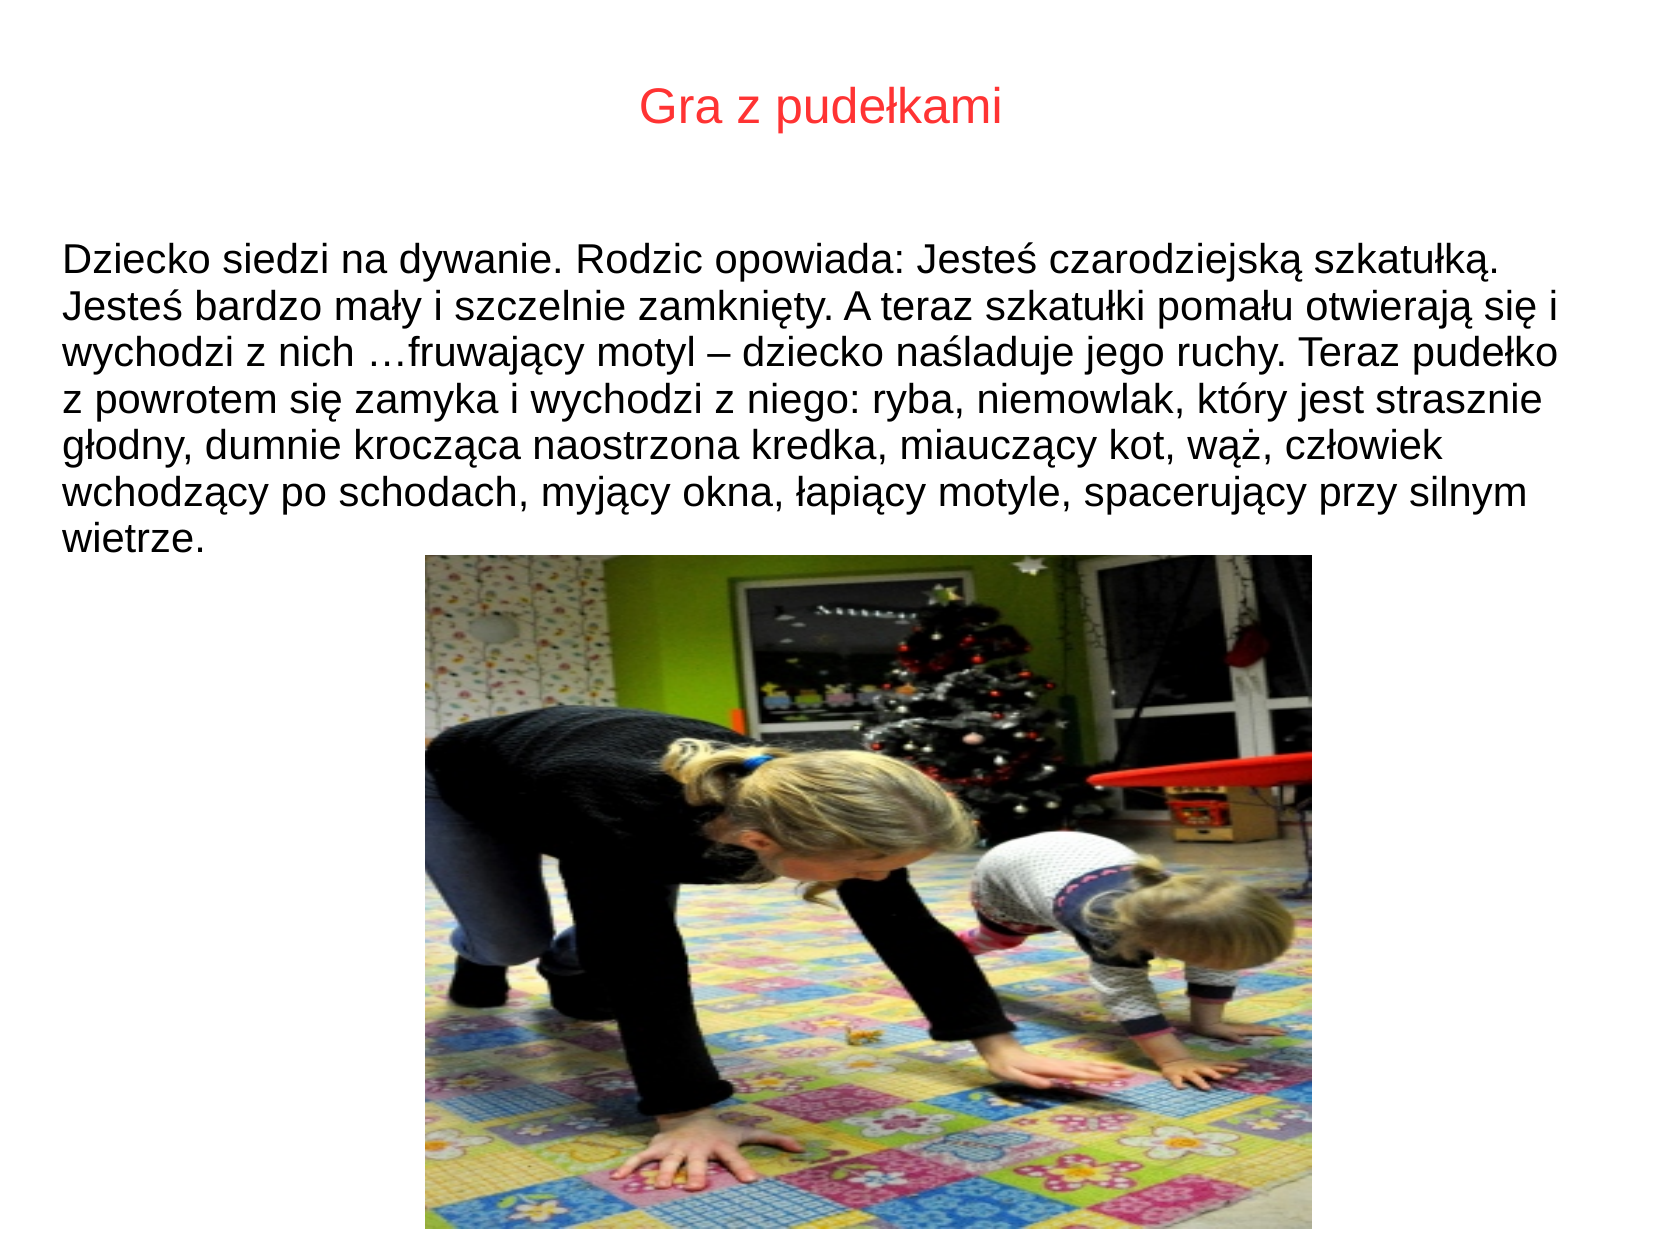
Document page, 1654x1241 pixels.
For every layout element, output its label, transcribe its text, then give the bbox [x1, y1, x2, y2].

picture [425, 555, 1312, 1229]
text_box Gra z pudełkami Dziecko siedzi na dywanie. Rodzic opowiada: Jesteś czarodziejską szkatułką. Jesteś bardzo mały i szczelnie zamknięty. A teraz szkatułki pomału otwierają się i wychodzi z nich …fruwający motyl – dziecko naśladuje jego ruchy. Teraz pudełko z powrotem się zamyka i wychodzi z niego: ryba, niemowlak, który jest strasznie głodny, dumnie krocząca naostrzona kredka, miauczący kot, wąż, człowiek wchodzący po schodach, myjący okna, łapiący motyle, spacerujący przy silnym wietrze. [47, 70, 1595, 1217]
